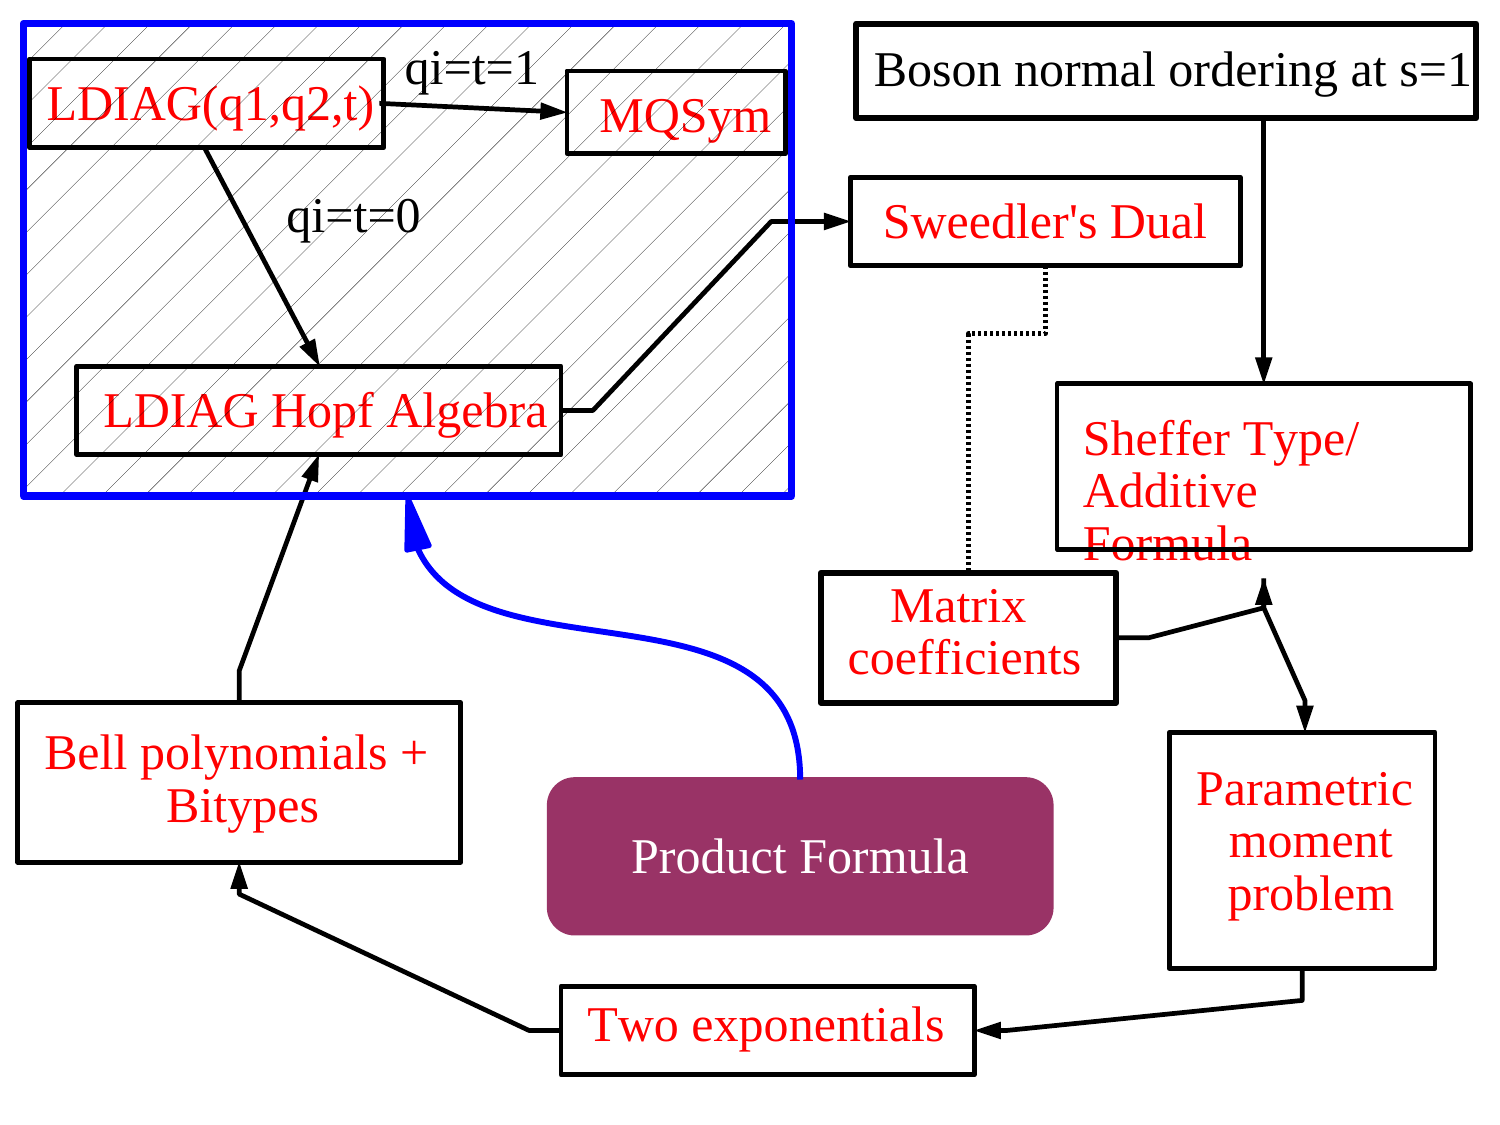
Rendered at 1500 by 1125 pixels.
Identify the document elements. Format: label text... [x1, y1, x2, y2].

text_box Sweedler's Dual [868, 188, 1235, 261]
text_box Parametric moment problem [1181, 755, 1433, 934]
text_box Bell polynomials + Bitypes [29, 720, 456, 846]
text_box Matrix coefficients [832, 576, 1096, 698]
text_box Sheffer Type/ Additive Formula [1068, 405, 1455, 539]
text_box Boson normal ordering at s=1 [856, 23, 1477, 119]
text_box Product Formula [549, 779, 1052, 934]
text_box [23, 23, 792, 497]
text_box Parametric moment problem [1437, 755, 1441, 934]
text_box Two exponentials [572, 992, 960, 1064]
